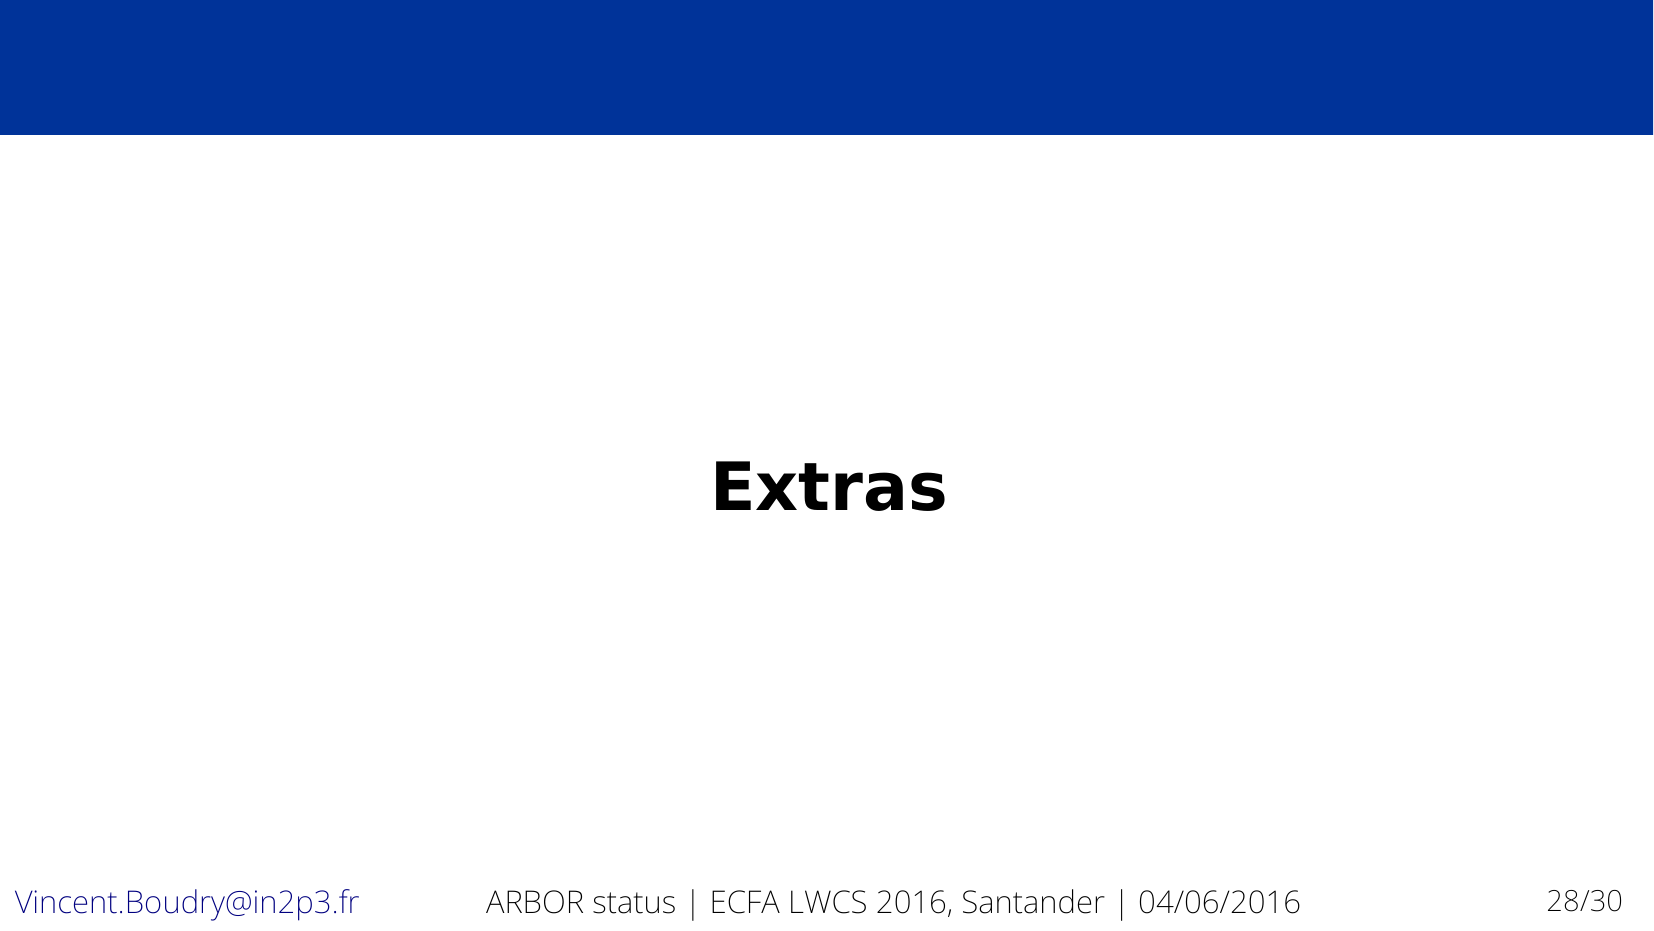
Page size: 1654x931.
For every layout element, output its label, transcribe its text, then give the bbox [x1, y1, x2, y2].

subtitle Extras [24, 185, 1635, 790]
